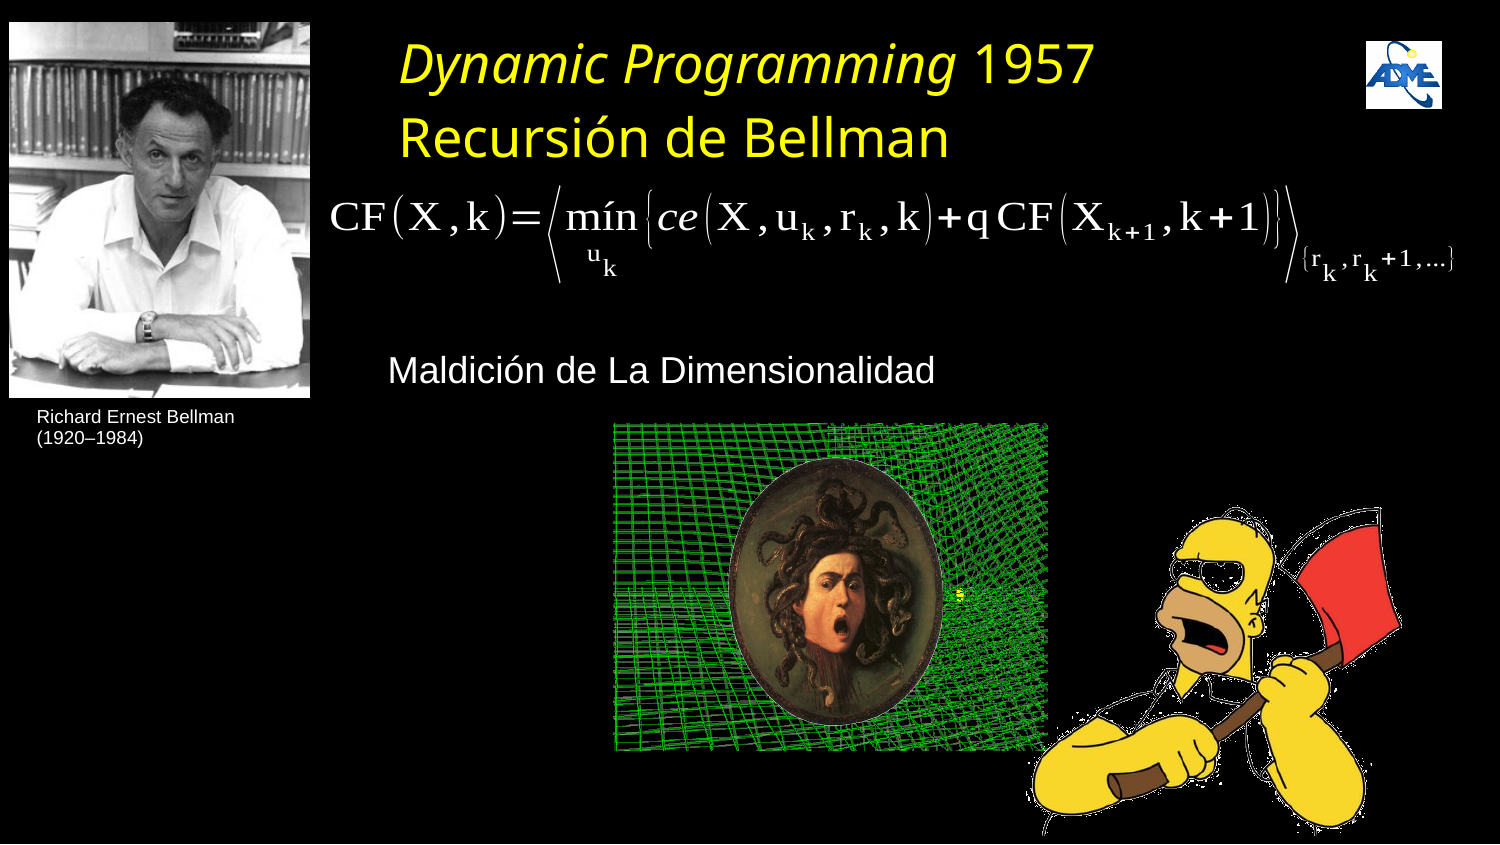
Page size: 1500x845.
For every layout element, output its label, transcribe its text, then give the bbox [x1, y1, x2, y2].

picture [9, 22, 310, 398]
chart [321, 183, 1466, 287]
picture [1366, 41, 1442, 109]
text_box Maldición de La Dimensionalidad [372, 342, 1160, 400]
picture [613, 423, 1402, 836]
title Dynamic Programming 1957 Recursión de Bellman [398, 8, 1329, 174]
text_box Richard Ernest Bellman (1920–1984) [21, 398, 288, 456]
